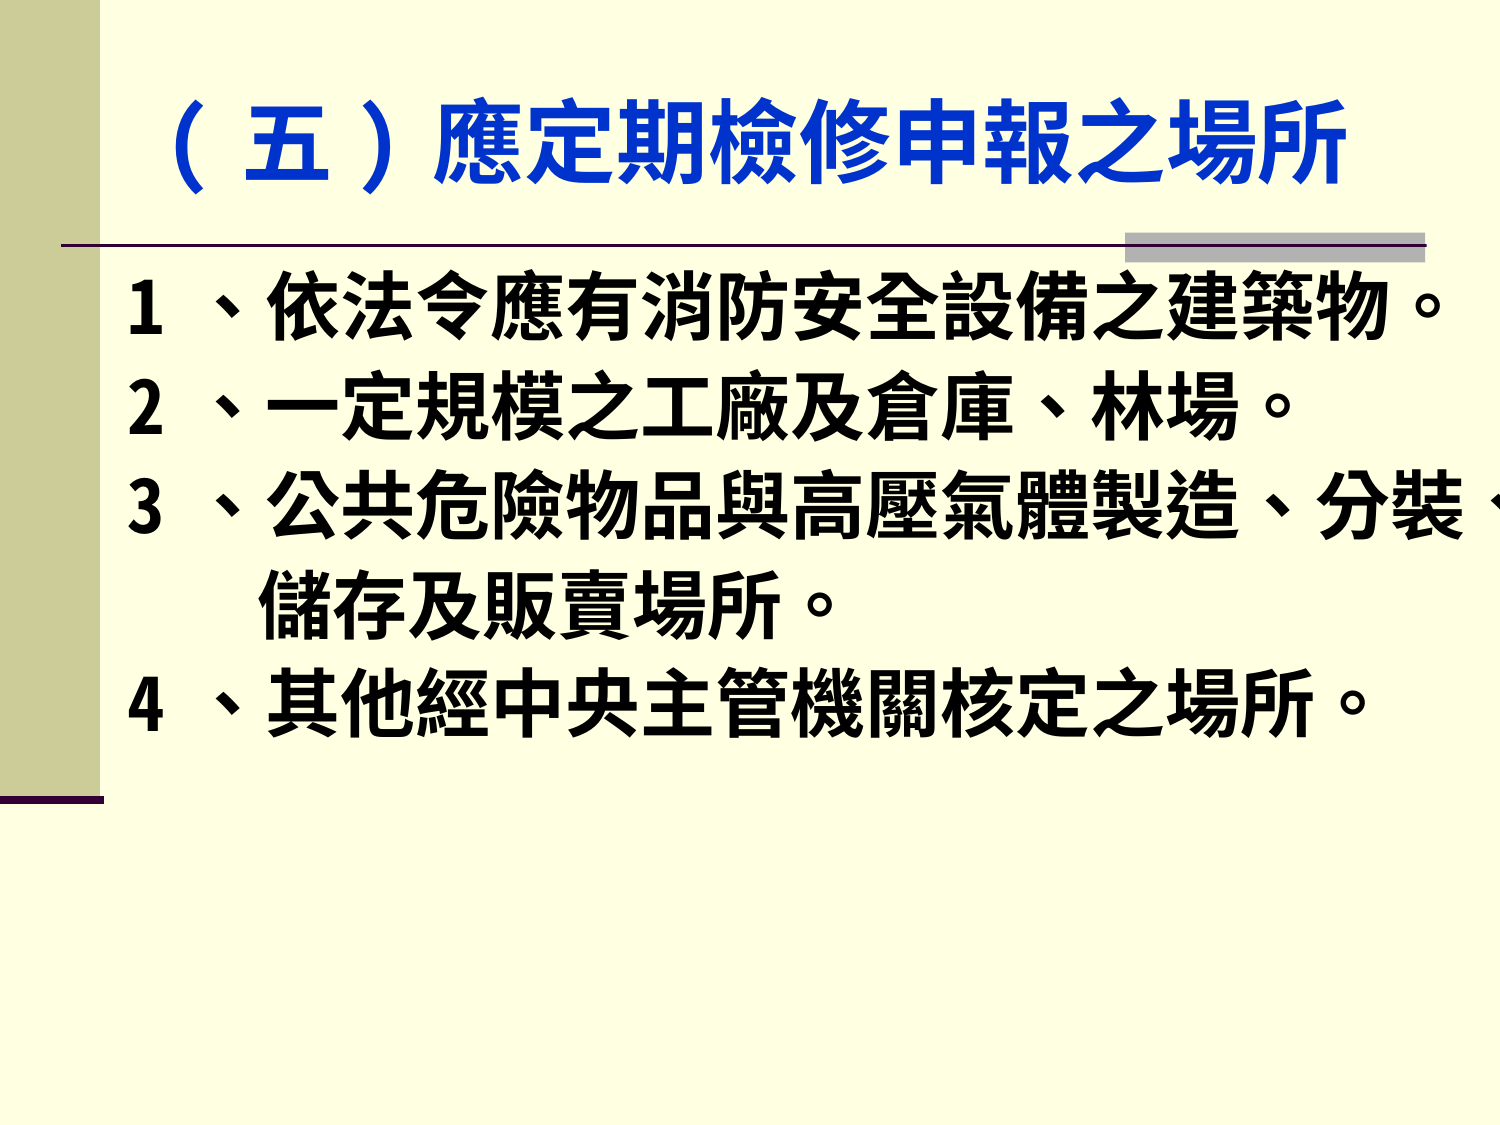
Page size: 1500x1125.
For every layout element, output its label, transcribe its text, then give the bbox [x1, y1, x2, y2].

list 1、依法令應有消防安全設備之建築物。 2、一定規模之工廠及倉庫、林場。 3、公共危險物品與高壓氣體製造、分裝、 儲存及販賣場所。 4、其他經中央主管機關核定之場所。 [112, 262, 1500, 1006]
title (五)應定期檢修申報之場所 [150, 45, 1426, 234]
